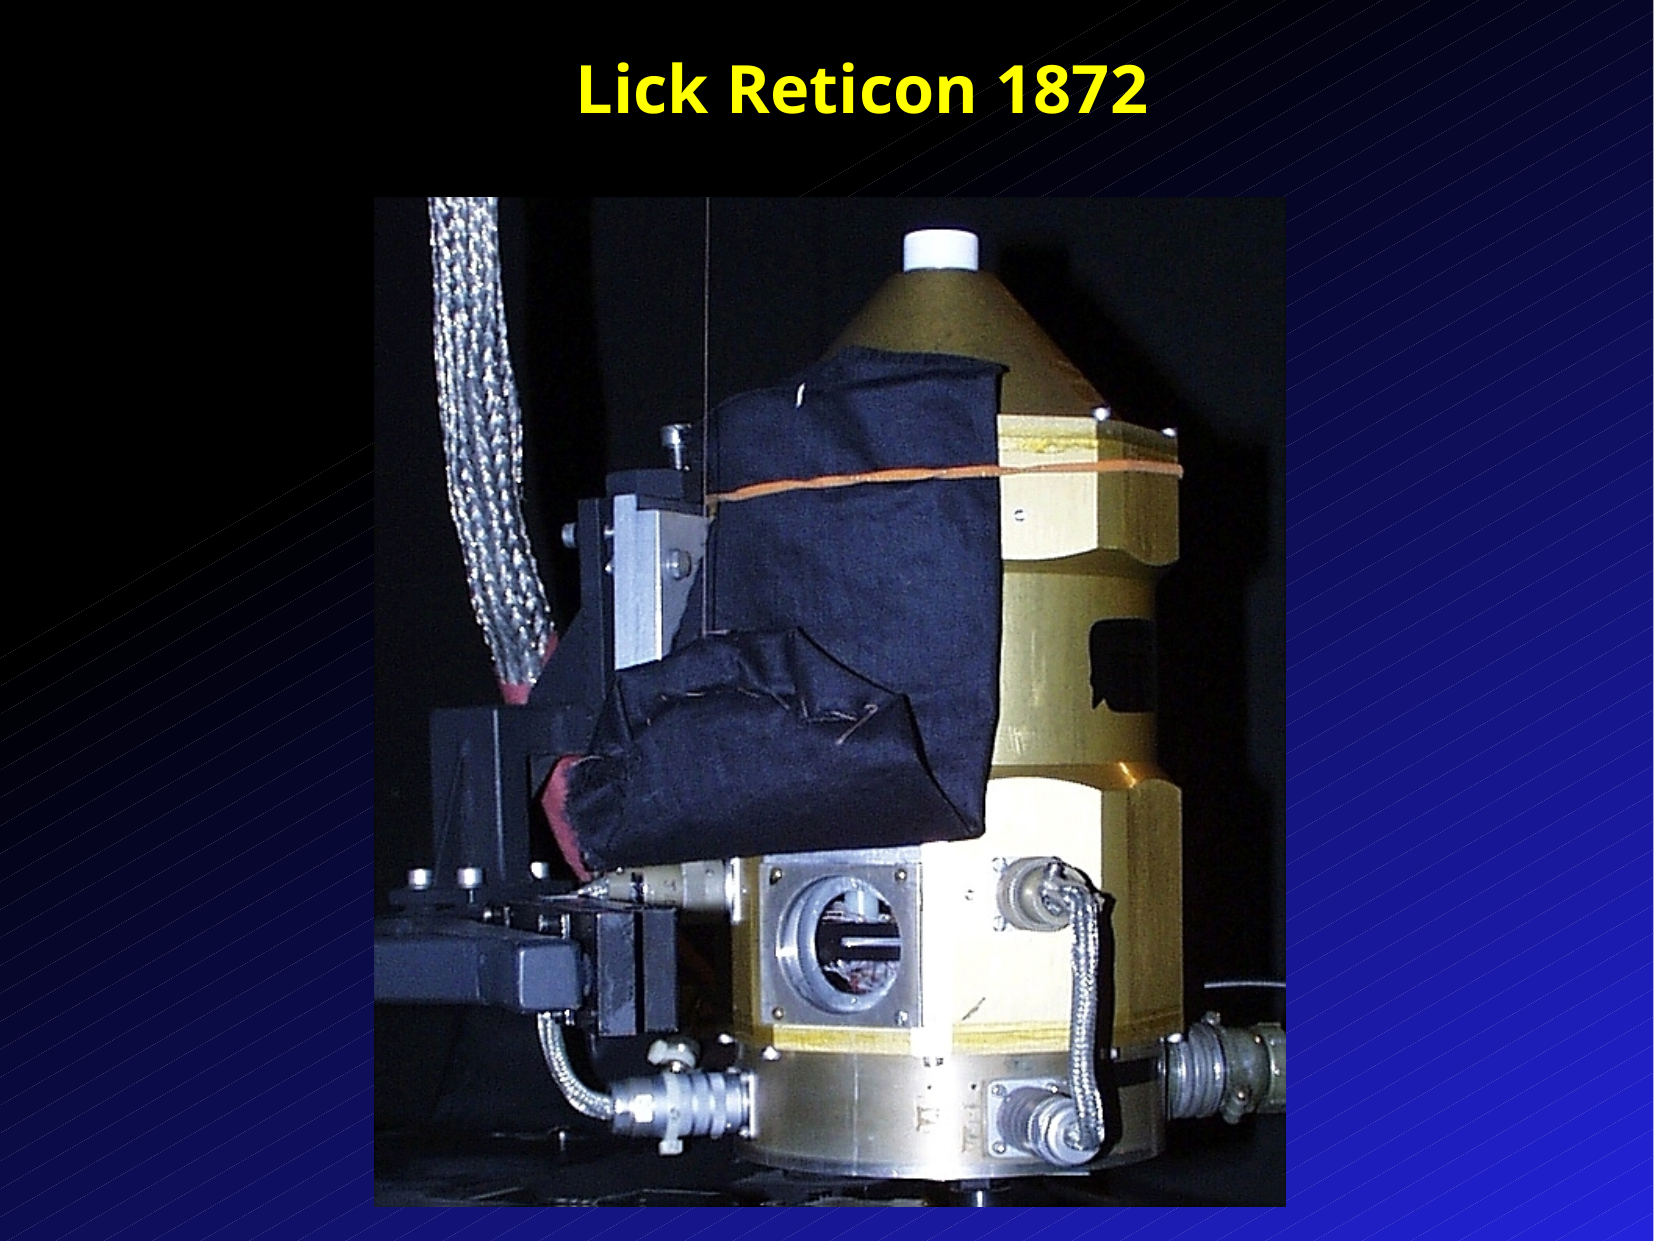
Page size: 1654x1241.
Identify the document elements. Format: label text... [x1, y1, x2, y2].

picture [374, 197, 1286, 1207]
title Lick Reticon 1872 [118, 27, 1607, 148]
